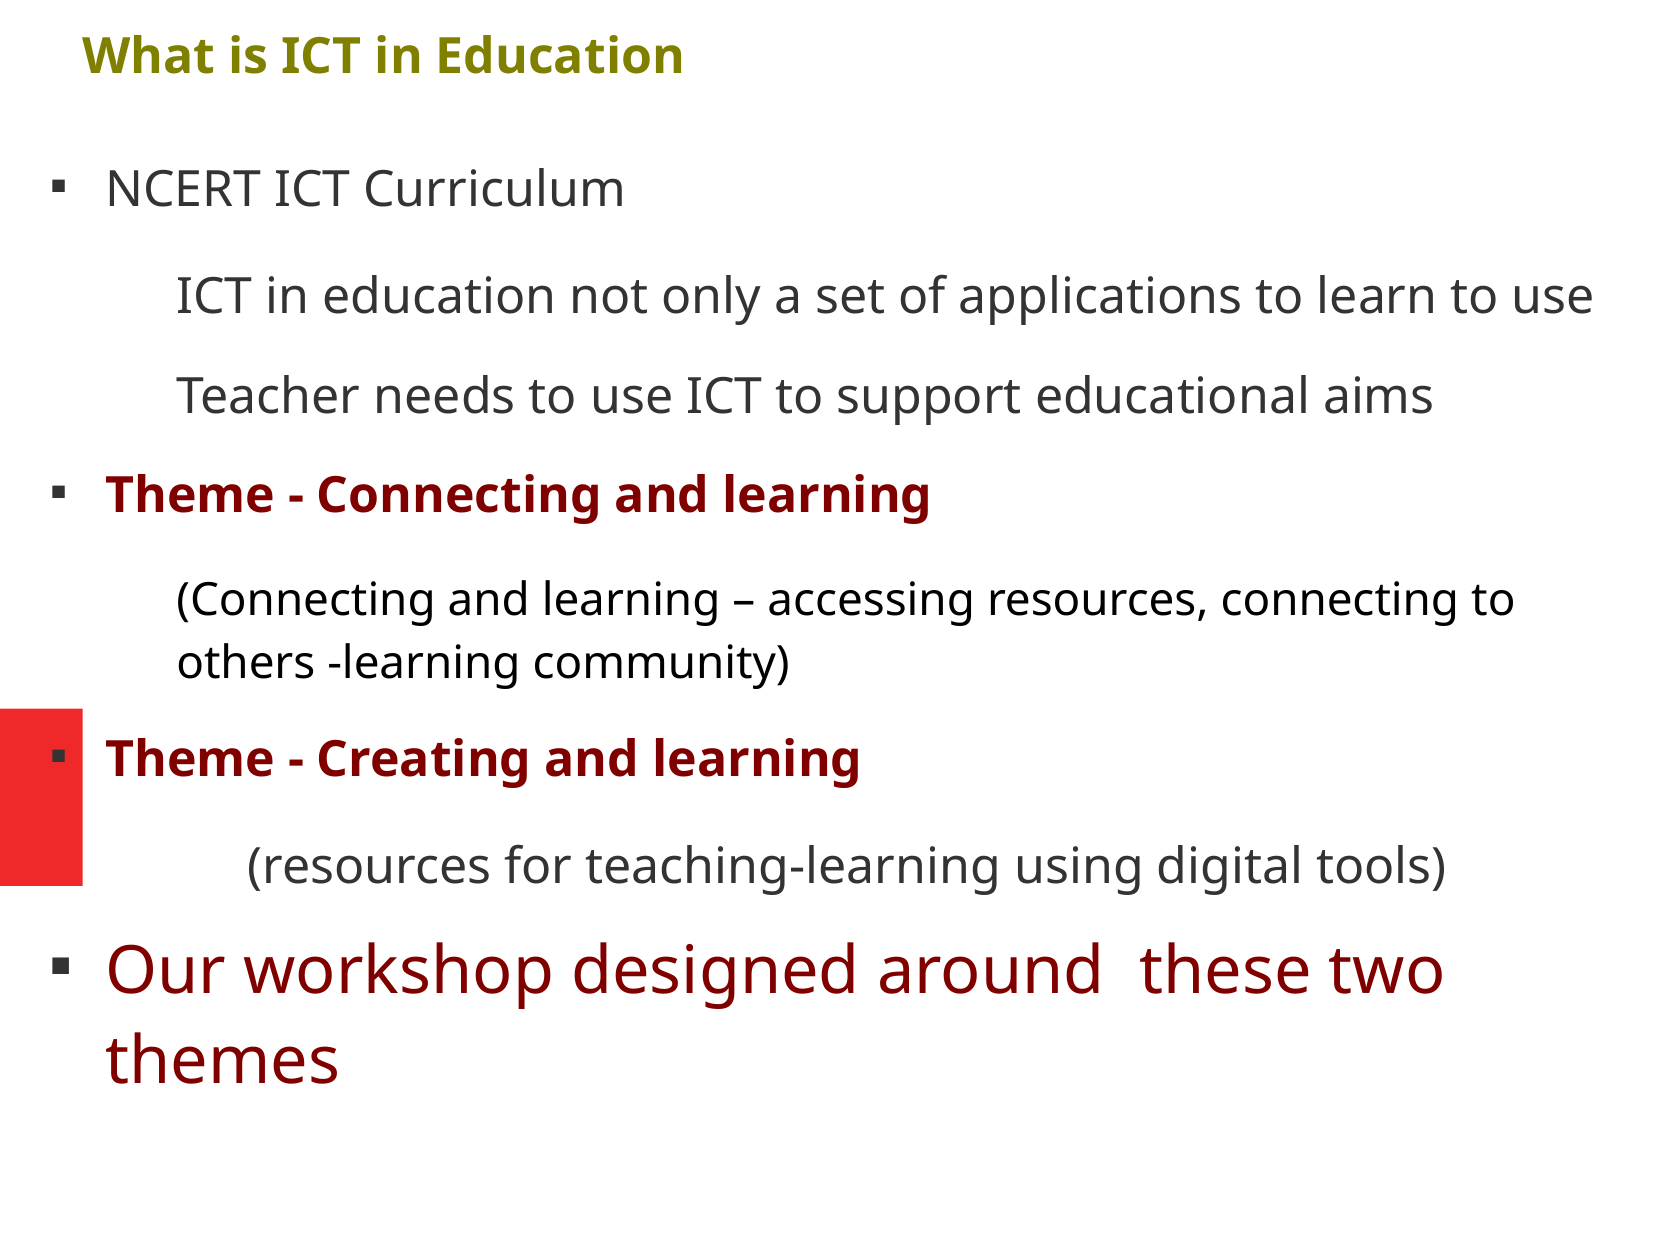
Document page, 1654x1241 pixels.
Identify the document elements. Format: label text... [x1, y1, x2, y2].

list NCERT ICT Curriculum ICT in education not only a set of applications to learn to use Teacher needs to use ICT to support educational aims Theme - Connecting and learning (Connecting and learning – accessing resources, connecting to others -learning community) Theme - Creating and learning (resources for teaching-learning using digital tools) Our workshop designed around these two themes [34, 152, 1638, 1227]
title What is ICT in Education [82, 2, 1571, 107]
